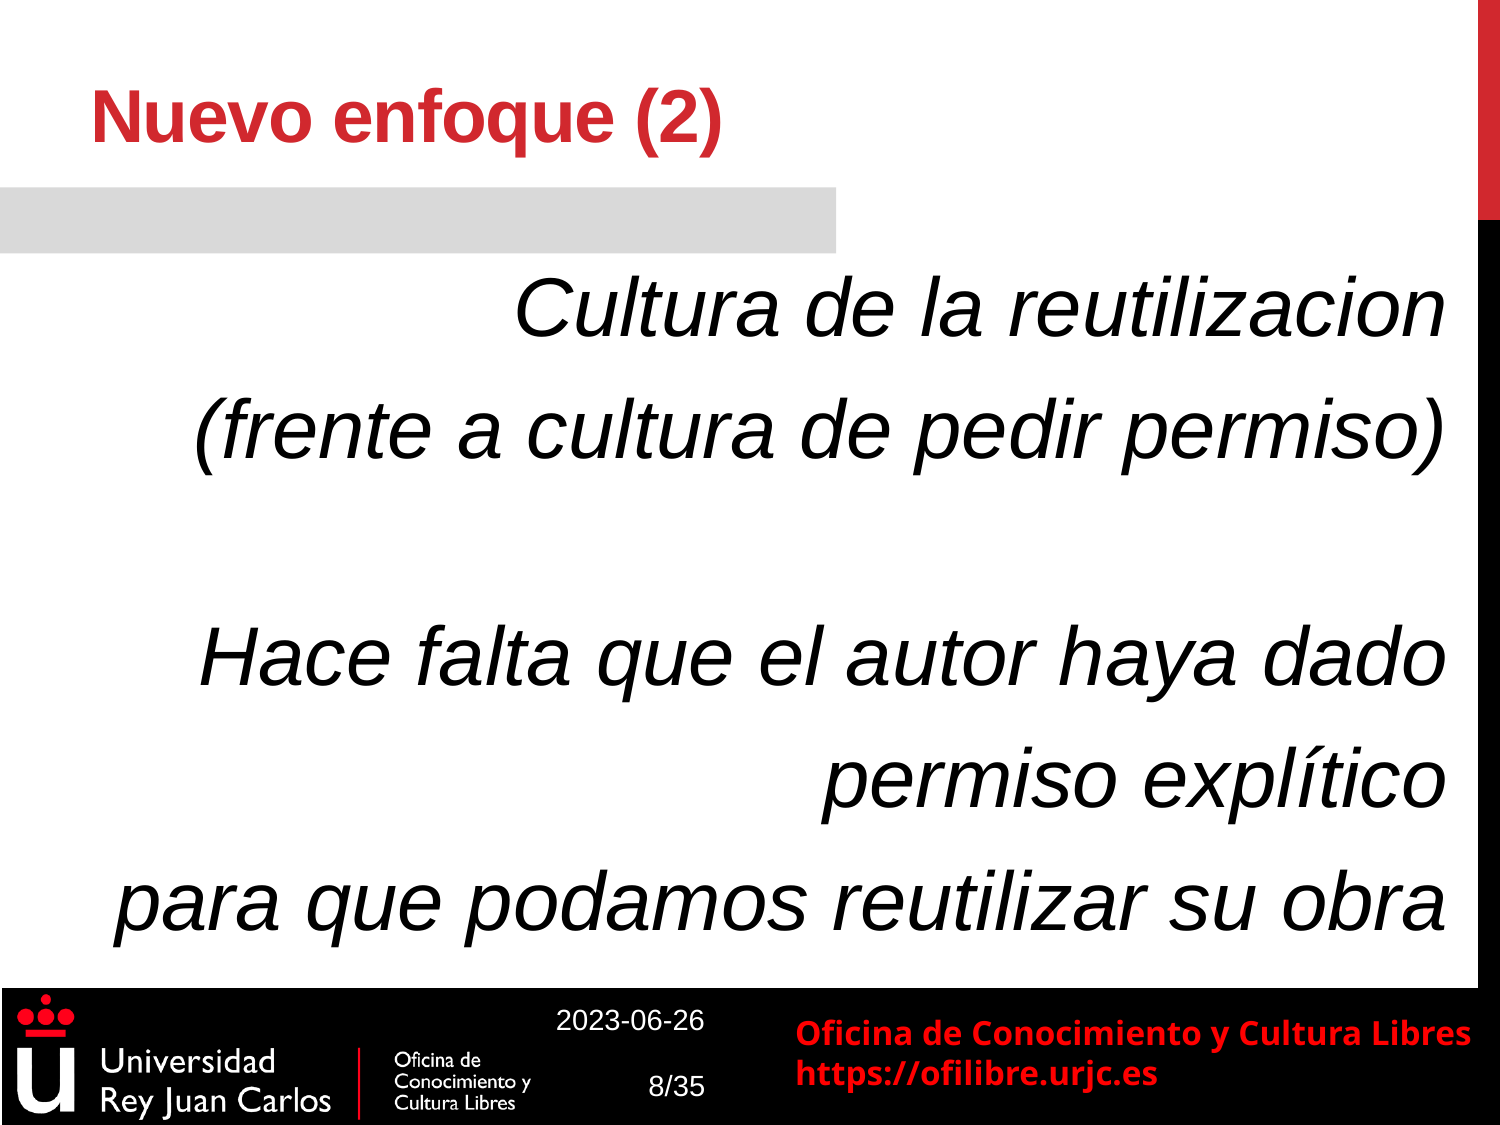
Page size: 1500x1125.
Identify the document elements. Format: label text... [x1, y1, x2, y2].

text_box Cultura de la reutilizacion (frente a cultura de pedir permiso) Hace falta que el autor haya dado permiso explítico para que podamos reutilizar su obra [23, 253, 1464, 1014]
picture [17, 994, 531, 1120]
text_box Nuevo enfoque (2) [0, 24, 1326, 172]
title [75, 7, 1425, 196]
